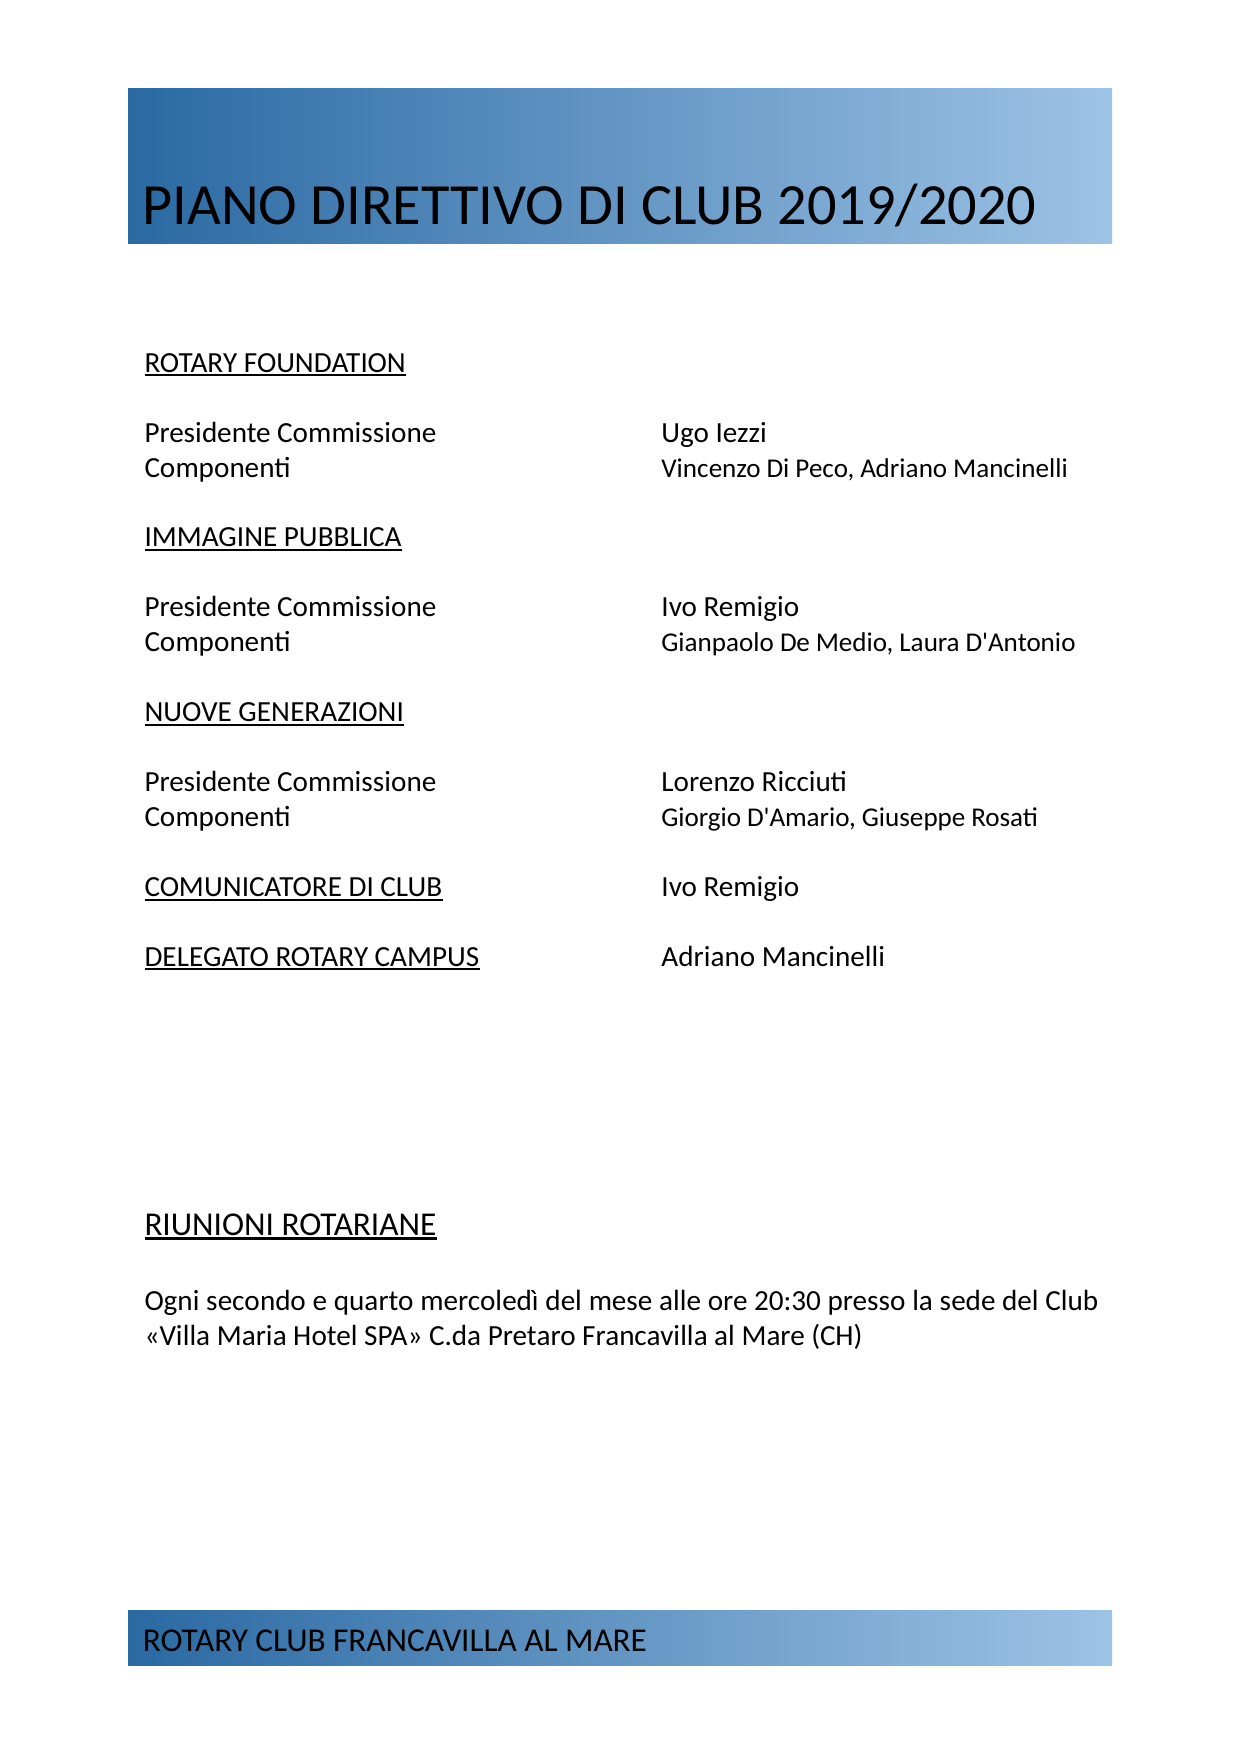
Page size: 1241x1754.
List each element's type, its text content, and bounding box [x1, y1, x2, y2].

text_box PIANO DIRETTIVO DI CLUB 2019/2020 [128, 88, 1113, 244]
text_box ROTARY FOUNDATION Presidente Commissione Ugo Iezzi Componenti Vincenzo Di Peco, Adriano Mancinelli IMMAGINE PUBBLICA Presidente Commissione Ivo Remigio Componenti Gianpaolo De Medio, Laura D'Antonio NUOVE GENERAZIONI Presidente Commissione Lorenzo Ricciuti Componenti Giorgio D'Amario, Giuseppe Rosati COMUNICATORE DI CLUB Ivo Remigio DELEGATO ROTARY CAMPUS Adriano Mancinelli RIUNIONI ROTARIANE Ogni secondo e quarto mercoledì del mese alle ore 20:30 presso la sede del Club «Villa Maria Hotel SPA» C.da Pretaro Francavilla al Mare (CH) [129, 265, 1114, 1395]
text_box ROTARY CLUB FRANCAVILLA AL MARE [128, 1610, 1113, 1666]
